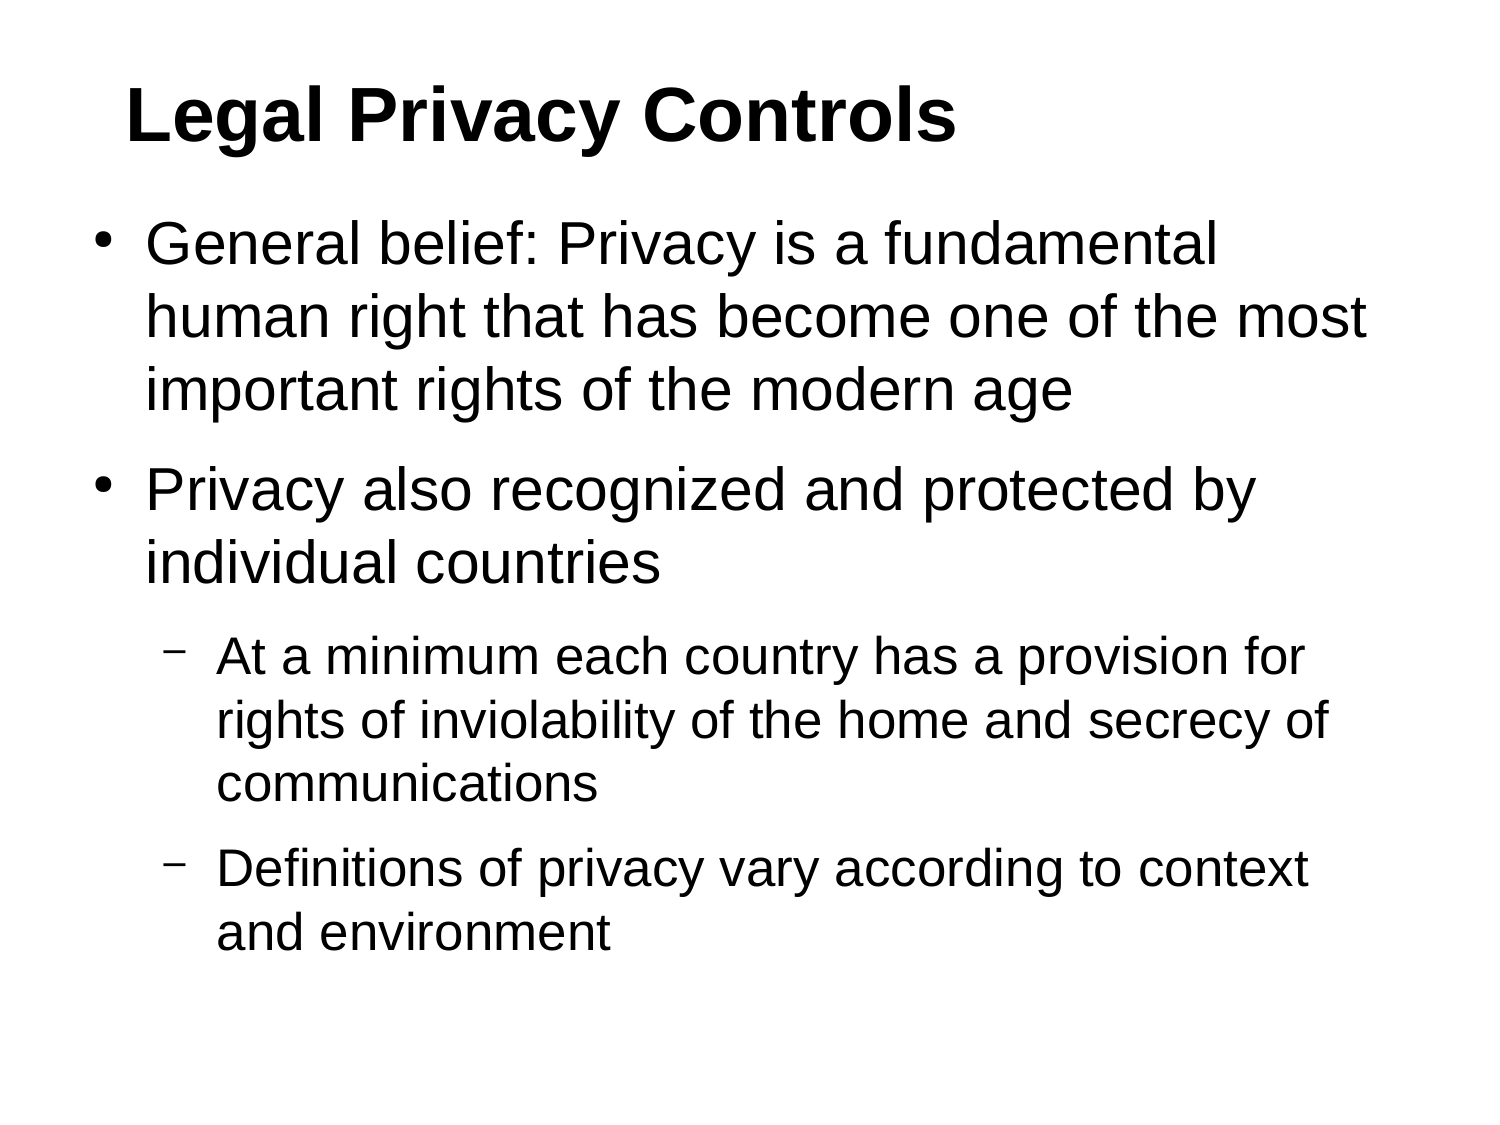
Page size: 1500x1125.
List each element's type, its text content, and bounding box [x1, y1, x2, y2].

list General belief: Privacy is a fundamental human right that has become one of the most important rights of the modern age Privacy also recognized and protected by individual countries At a minimum each country has a provision for rights of inviolability of the home and secrecy of communications Definitions of privacy vary according to context and environment [75, 204, 1395, 1075]
title Legal Privacy Controls [75, 44, 1425, 177]
